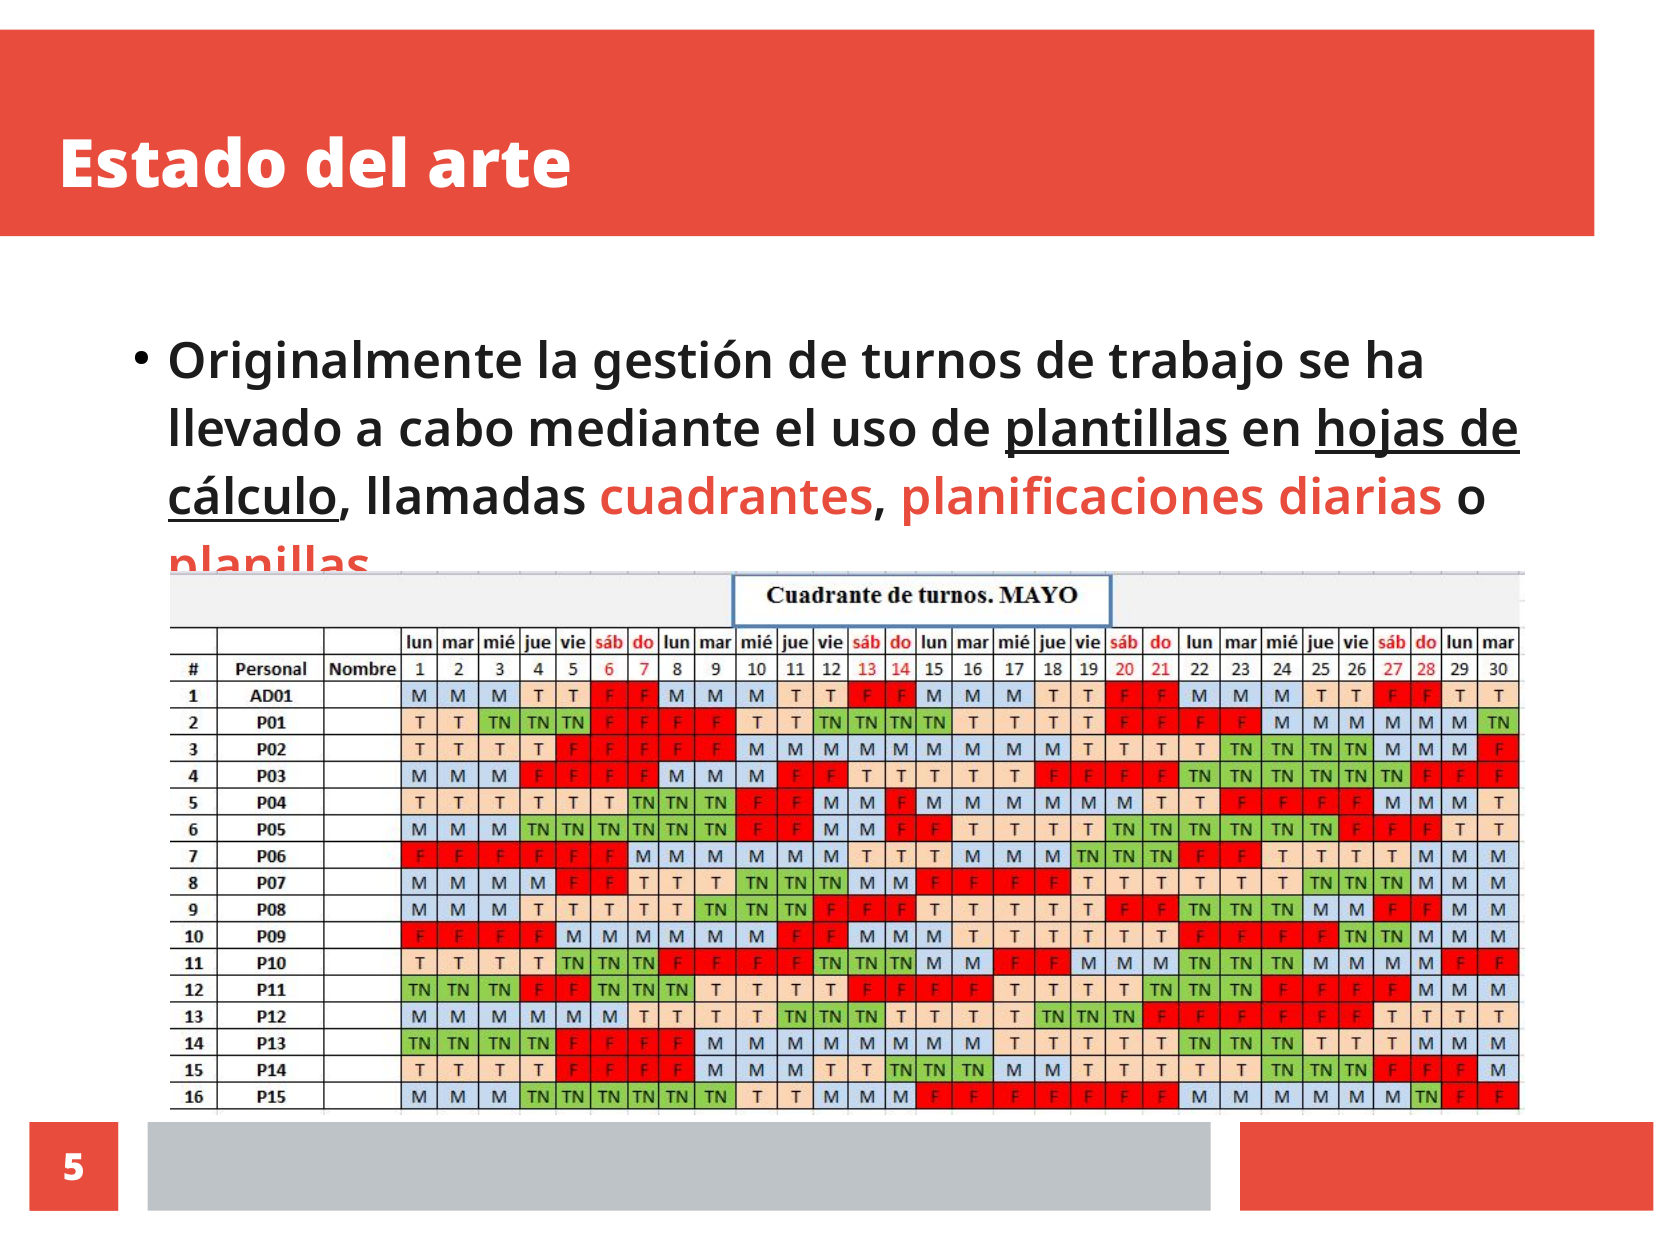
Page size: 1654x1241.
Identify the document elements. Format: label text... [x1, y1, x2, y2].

title Estado del arte [59, 59, 1595, 207]
list Originalmente la gestión de turnos de trabajo se ha llevado a cabo mediante el uso de plantillas en hojas de cálculo, llamadas cuadrantes, planificaciones diarias o planillas. [59, 324, 1565, 1093]
picture [170, 571, 1525, 1115]
